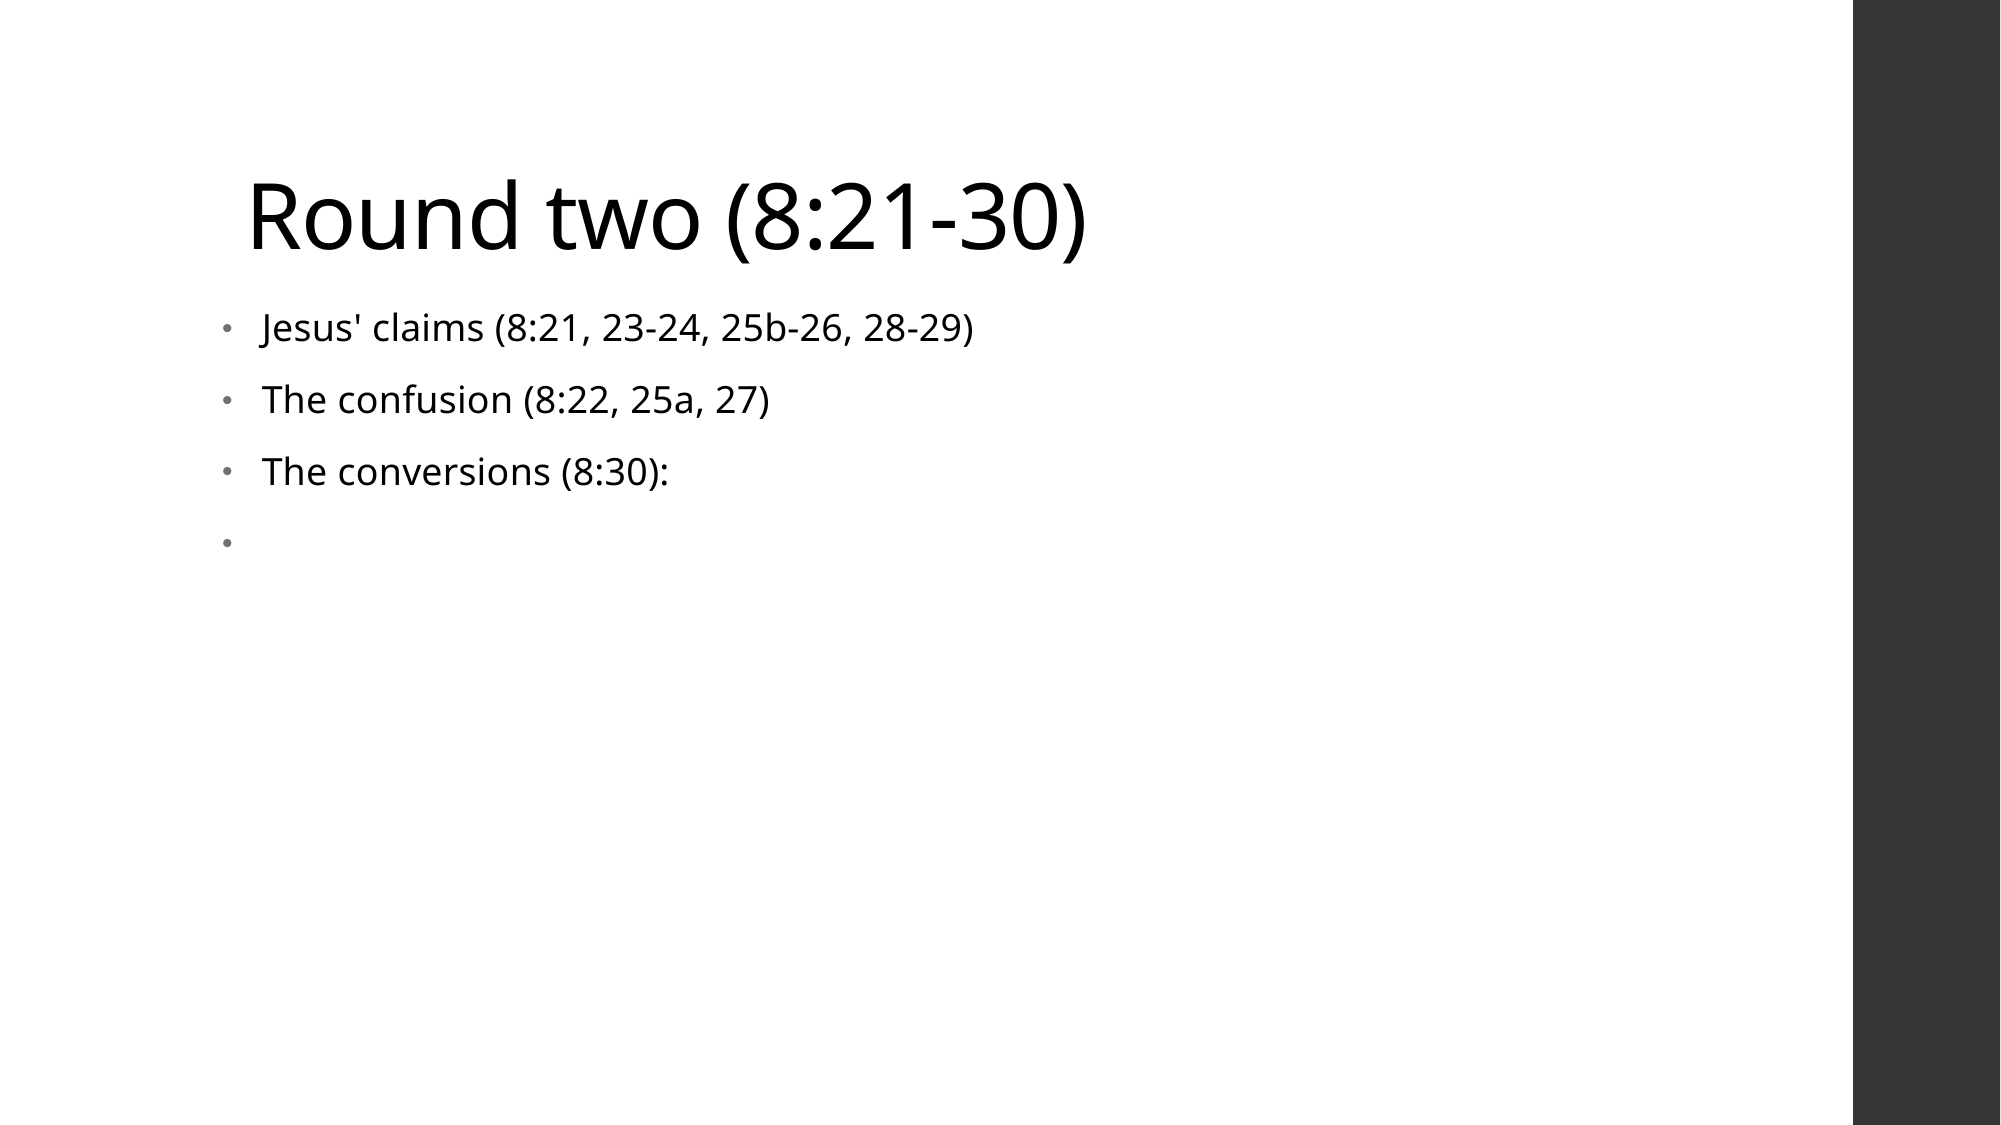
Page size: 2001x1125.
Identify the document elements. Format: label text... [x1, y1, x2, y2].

list Jesus' claims (8:21, 23-24, 25b-26, 28-29) The confusion (8:22, 25a, 27) The conversions (8:30): [206, 299, 1617, 1014]
title Round two (8:21-30) [206, 60, 1797, 278]
